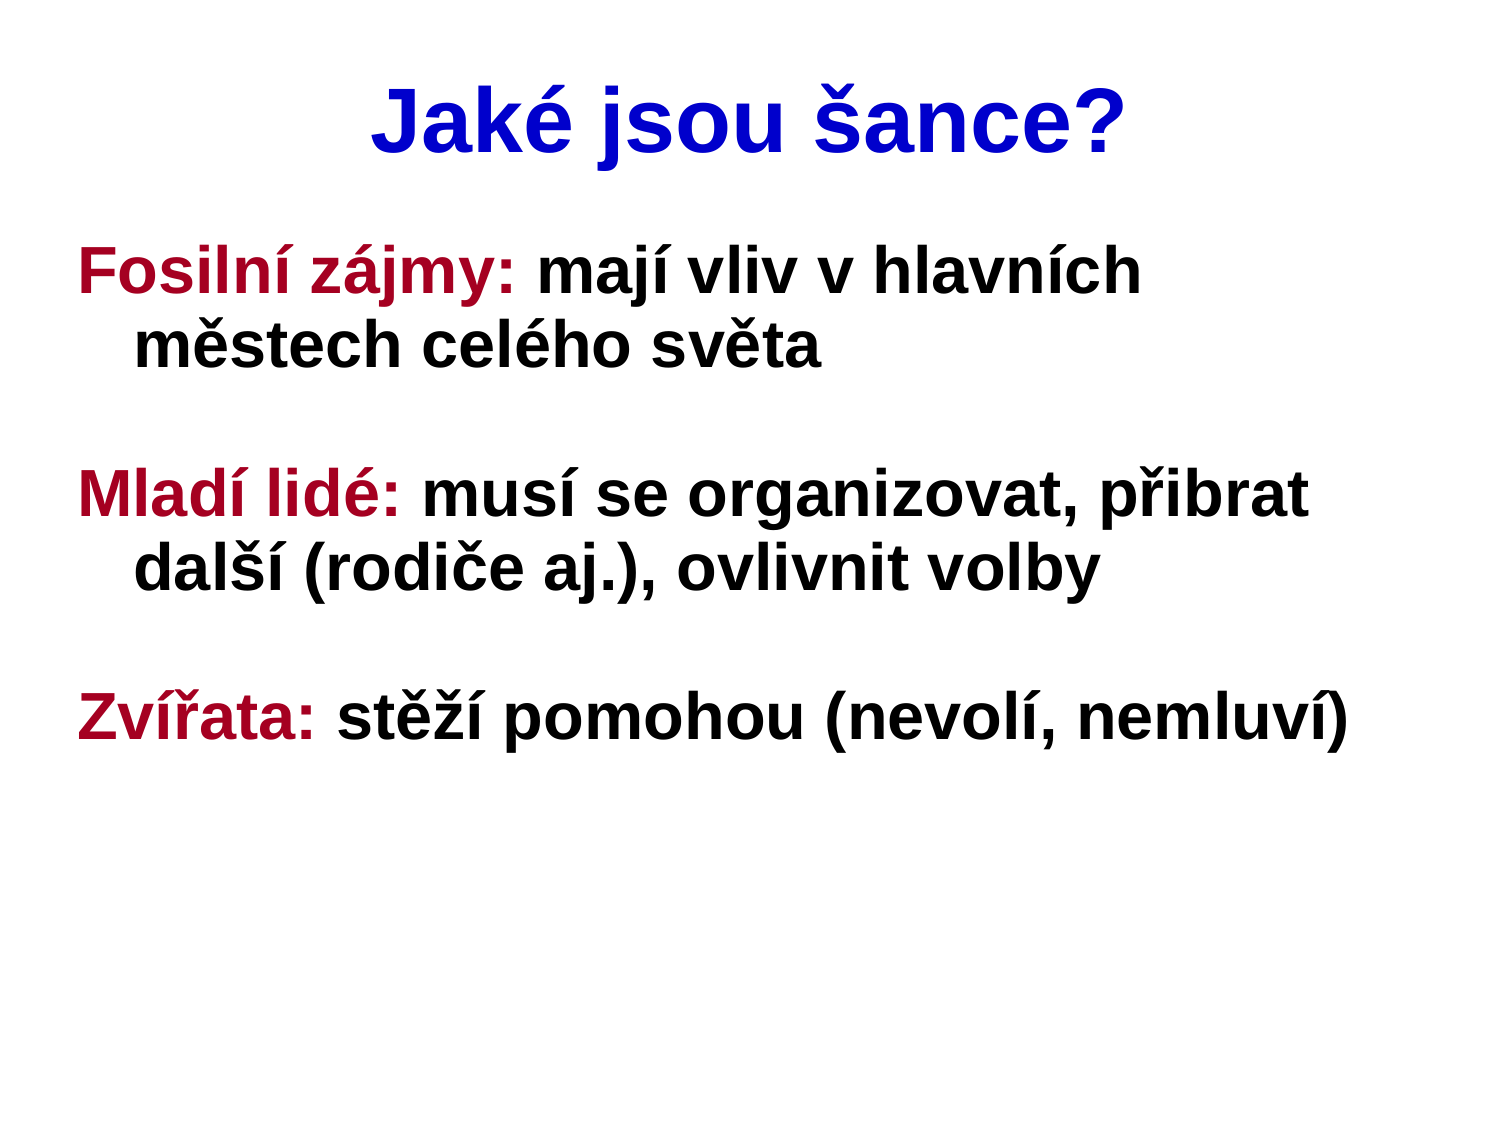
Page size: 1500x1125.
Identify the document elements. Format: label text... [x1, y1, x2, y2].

title Jaké jsou šance? [75, 45, 1426, 197]
list Fosilní zájmy: mají vliv v hlavních městech celého světa Mladí lidé: musí se organizovat, přibrat další (rodiče aj.), ovlivnit volby Zvířata: stěží pomohou (nevolí, nemluví) [62, 224, 1415, 967]
